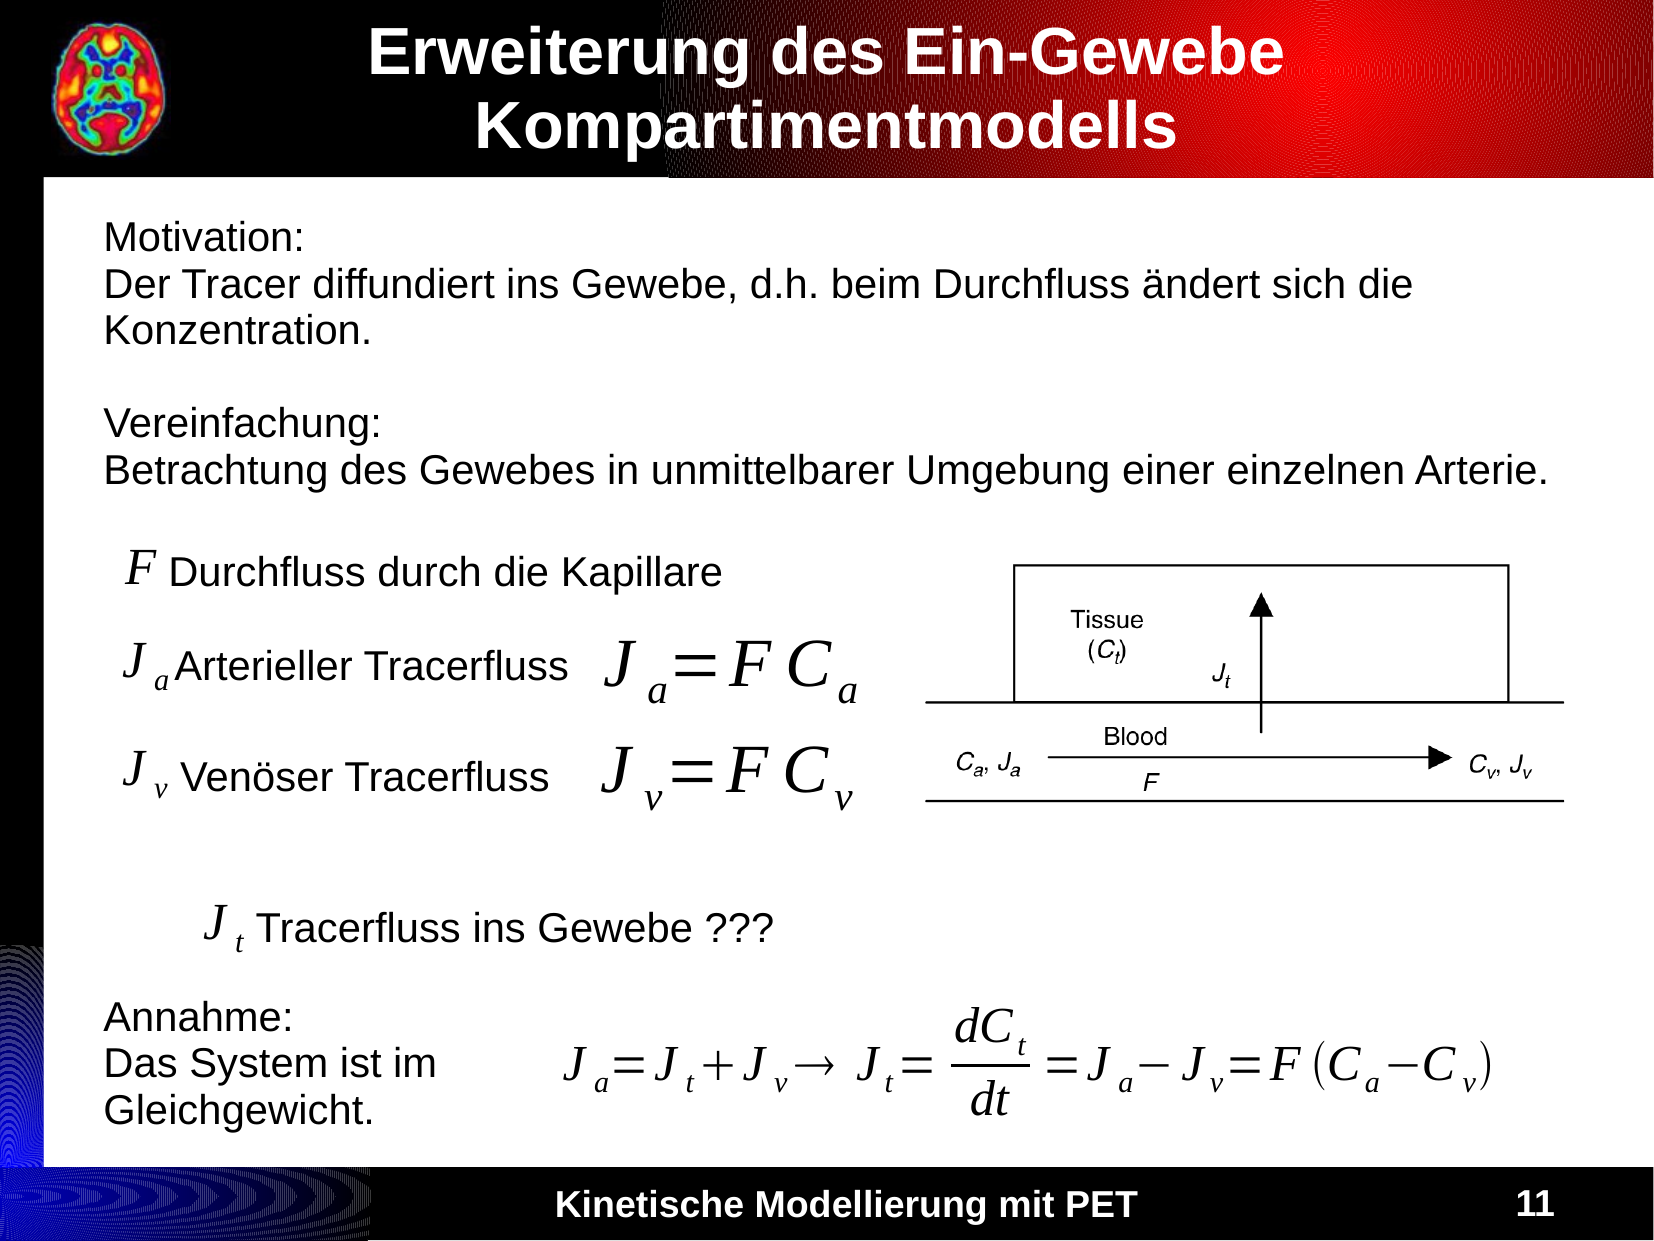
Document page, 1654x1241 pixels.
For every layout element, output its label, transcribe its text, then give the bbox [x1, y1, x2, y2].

text_box [1539, 0, 1654, 178]
picture [51, 17, 115, 160]
chart [582, 625, 875, 715]
chart [187, 893, 256, 961]
chart [109, 539, 168, 599]
picture [902, 549, 1595, 815]
text_box [0, 0, 1654, 1241]
chart [546, 998, 1506, 1128]
title Erweiterung des Ein-Gewebe Kompartimentmodells [115, 0, 1539, 178]
text_box Tracerfluss ins Gewebe ??? [256, 897, 861, 959]
text_box Arterieller Tracerfluss [159, 635, 582, 709]
text_box Durchfluss durch die Kapillare [153, 541, 774, 635]
text_box Kinetische Modellierung mit PET [512, 1176, 1182, 1235]
text_box Motivation: Der Tracer diffundiert ins Gewebe, d.h. beim Durchfluss ändert sich die Konzentration. Vereinfachung: Betrachtung des Gewebes in unmittelbarer Umgebung einer einzelnen Arterie. [88, 206, 1607, 503]
text_box Annahme: Das System ist im Gleichgewicht. [88, 986, 691, 1142]
text_box Venöser Tracerfluss [165, 746, 585, 833]
chart [579, 732, 868, 821]
text_box 55 [1422, 1175, 1649, 1234]
chart [106, 631, 182, 699]
chart [106, 740, 180, 808]
